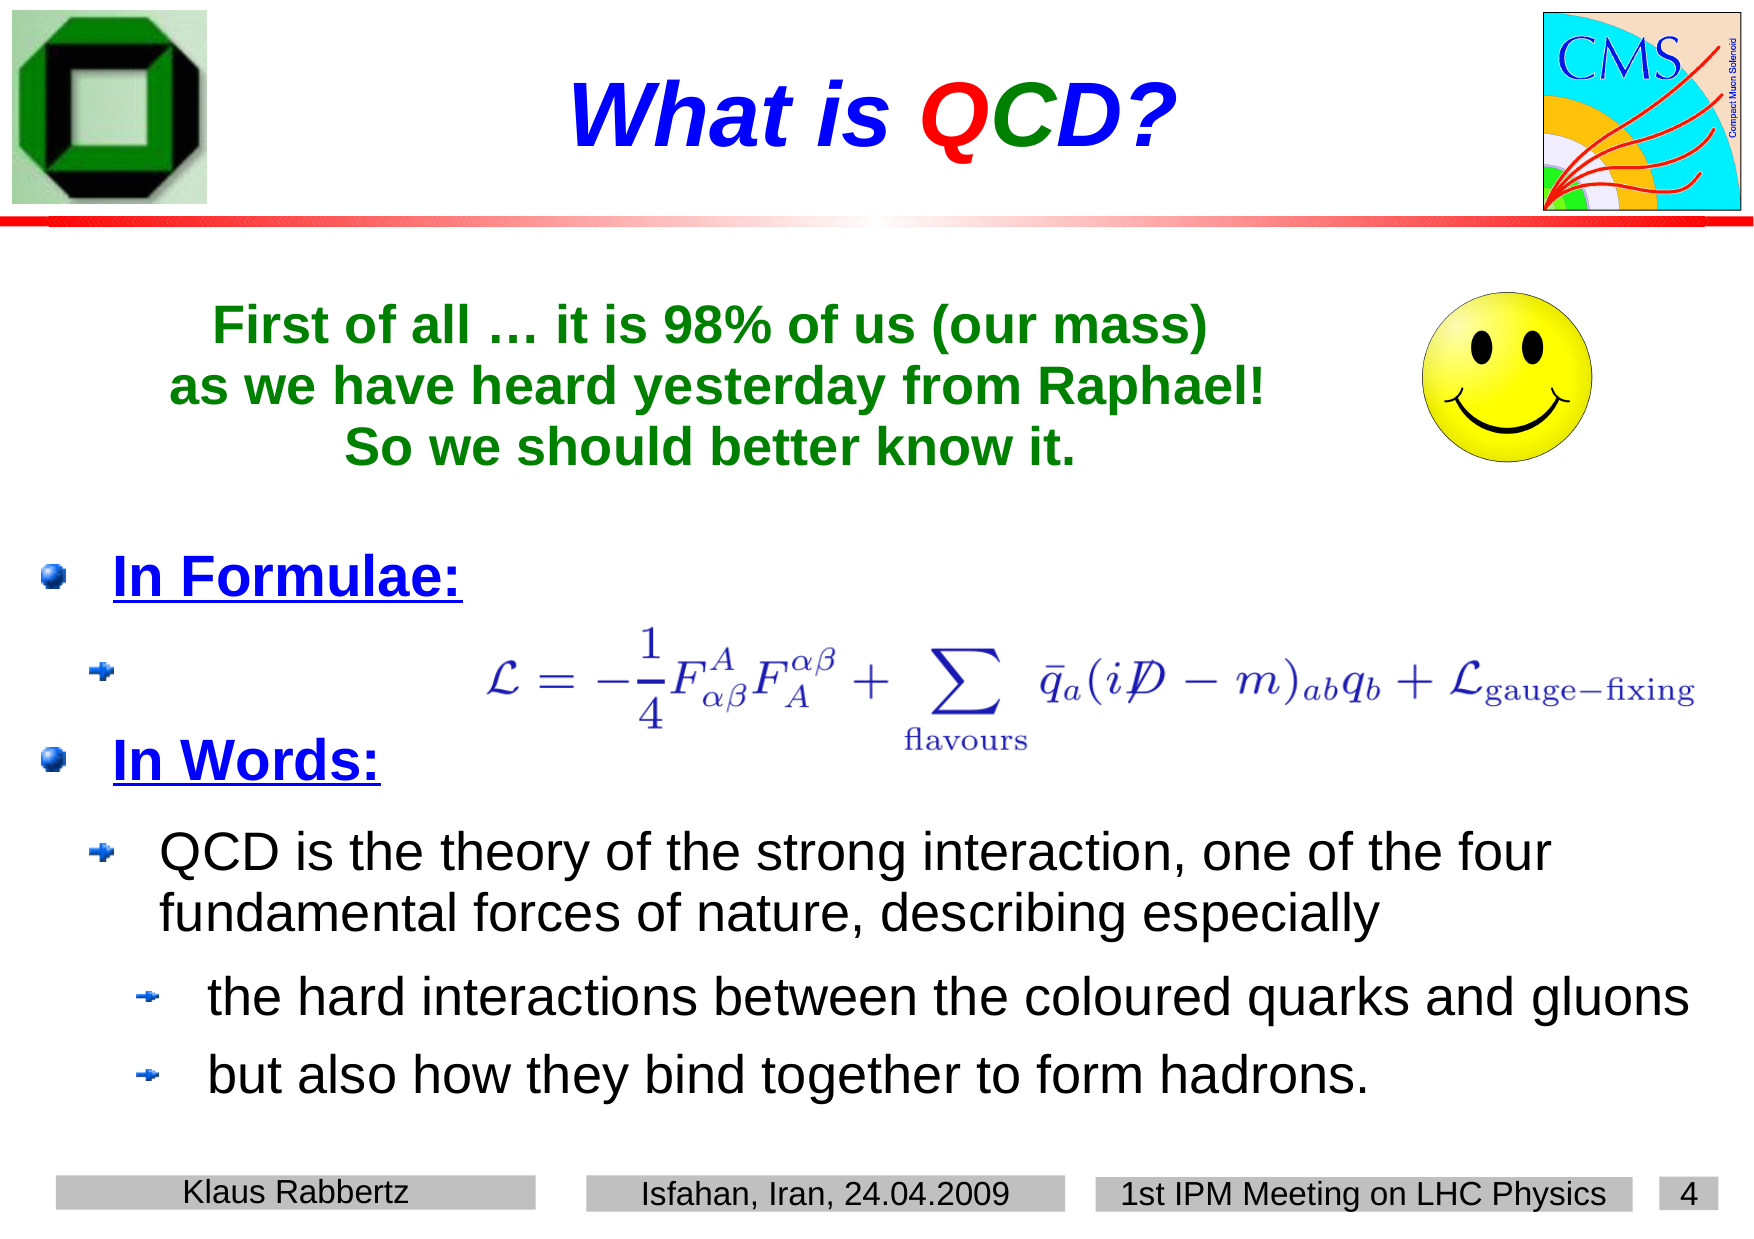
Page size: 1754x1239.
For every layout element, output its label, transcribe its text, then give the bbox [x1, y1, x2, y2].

picture [1418, 288, 1596, 466]
picture [1542, 11, 1742, 211]
picture [12, 10, 207, 204]
title What is QCD? [220, 27, 1525, 202]
picture [457, 605, 1723, 770]
list In Formulae: In Words: QCD is the theory of the strong interaction, one of the four fundamental forces of nature, describing especially the hard interactions between the coloured quarks and gluons but also how they bind together to form hadrons. [30, 544, 1717, 1137]
text_box First of all … it is 98% of us (our mass) as we have heard yesterday from Raphael! So we should better know it. [142, 283, 1280, 493]
